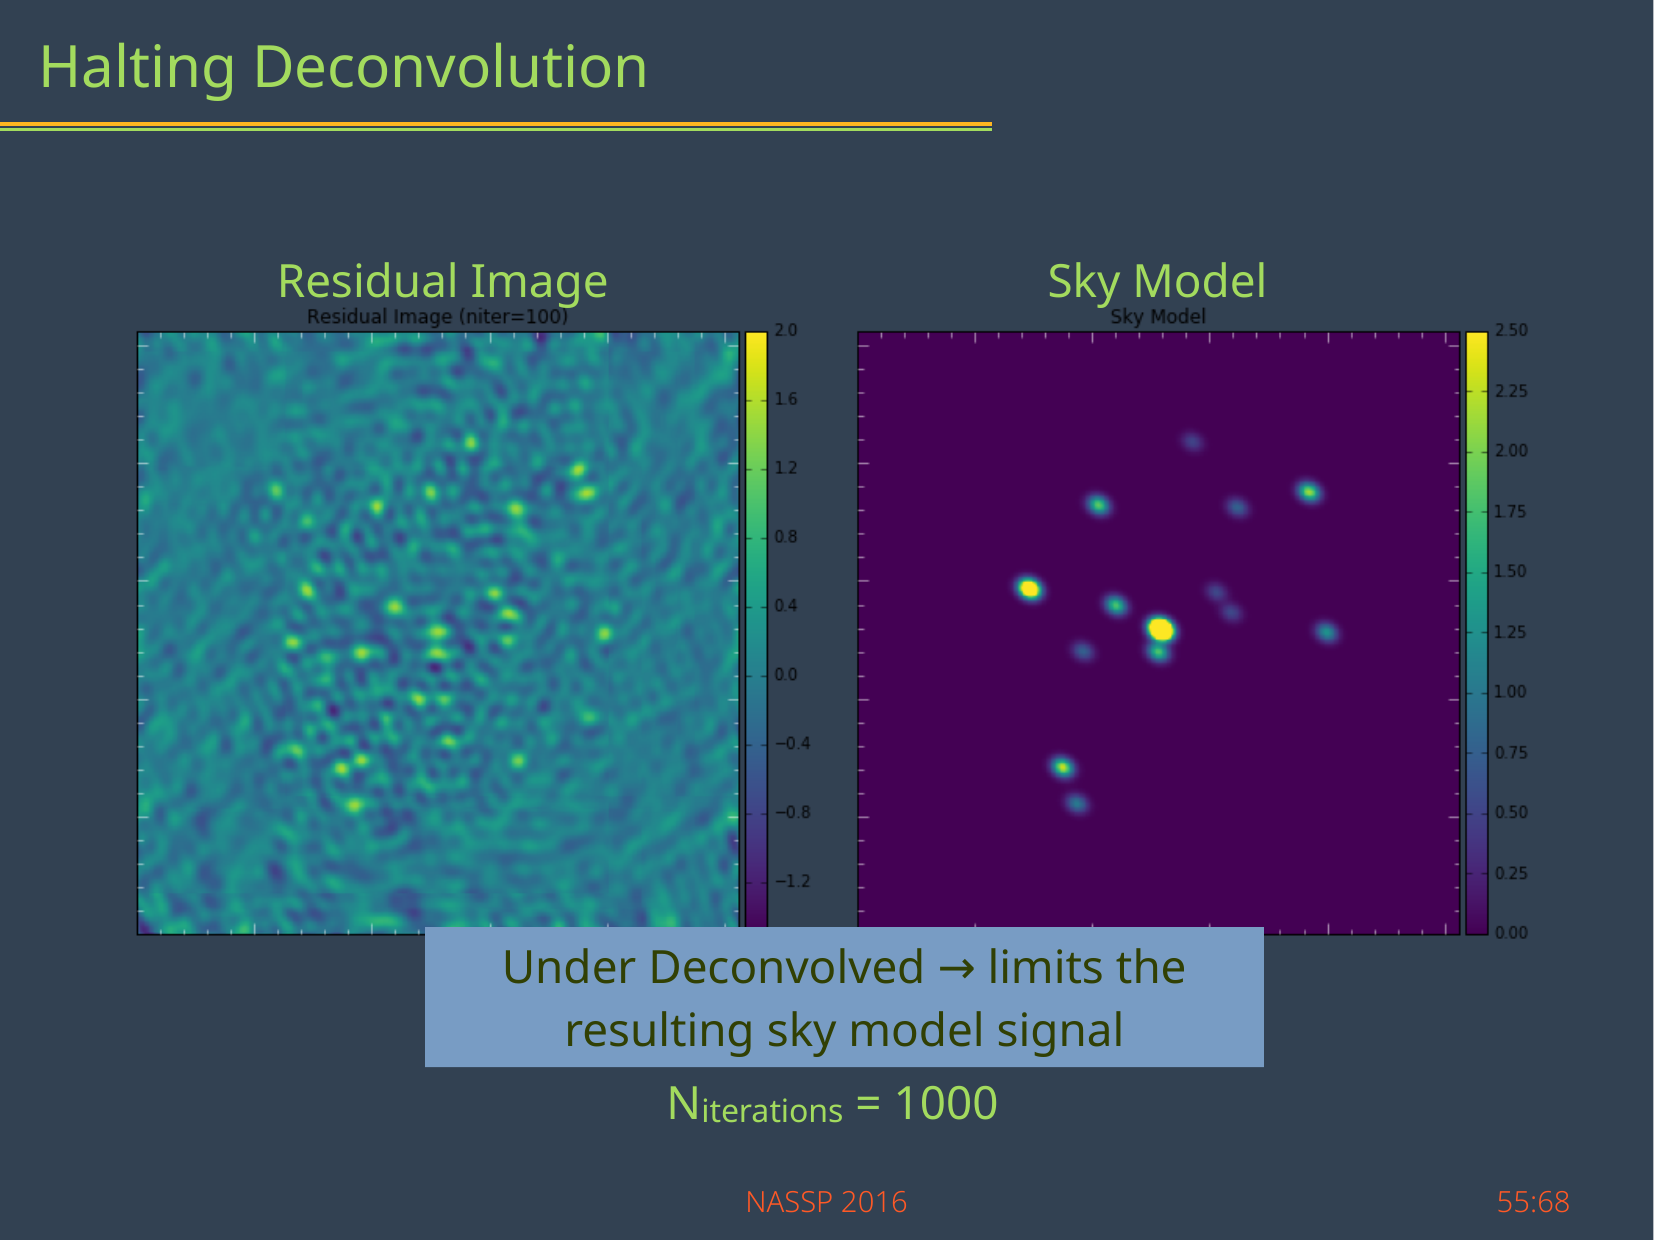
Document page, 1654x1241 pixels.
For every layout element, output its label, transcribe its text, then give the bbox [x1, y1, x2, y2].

text_box Residual Image [212, 241, 674, 312]
text_box Niterations = 1000 [602, 1068, 1063, 1144]
text_box Under Deconvolved → limits the resulting sky model signal [425, 927, 1264, 1052]
text_box Sky Model [927, 241, 1388, 312]
picture [126, 297, 1539, 953]
text_box Halting Deconvolution [23, 17, 1063, 103]
